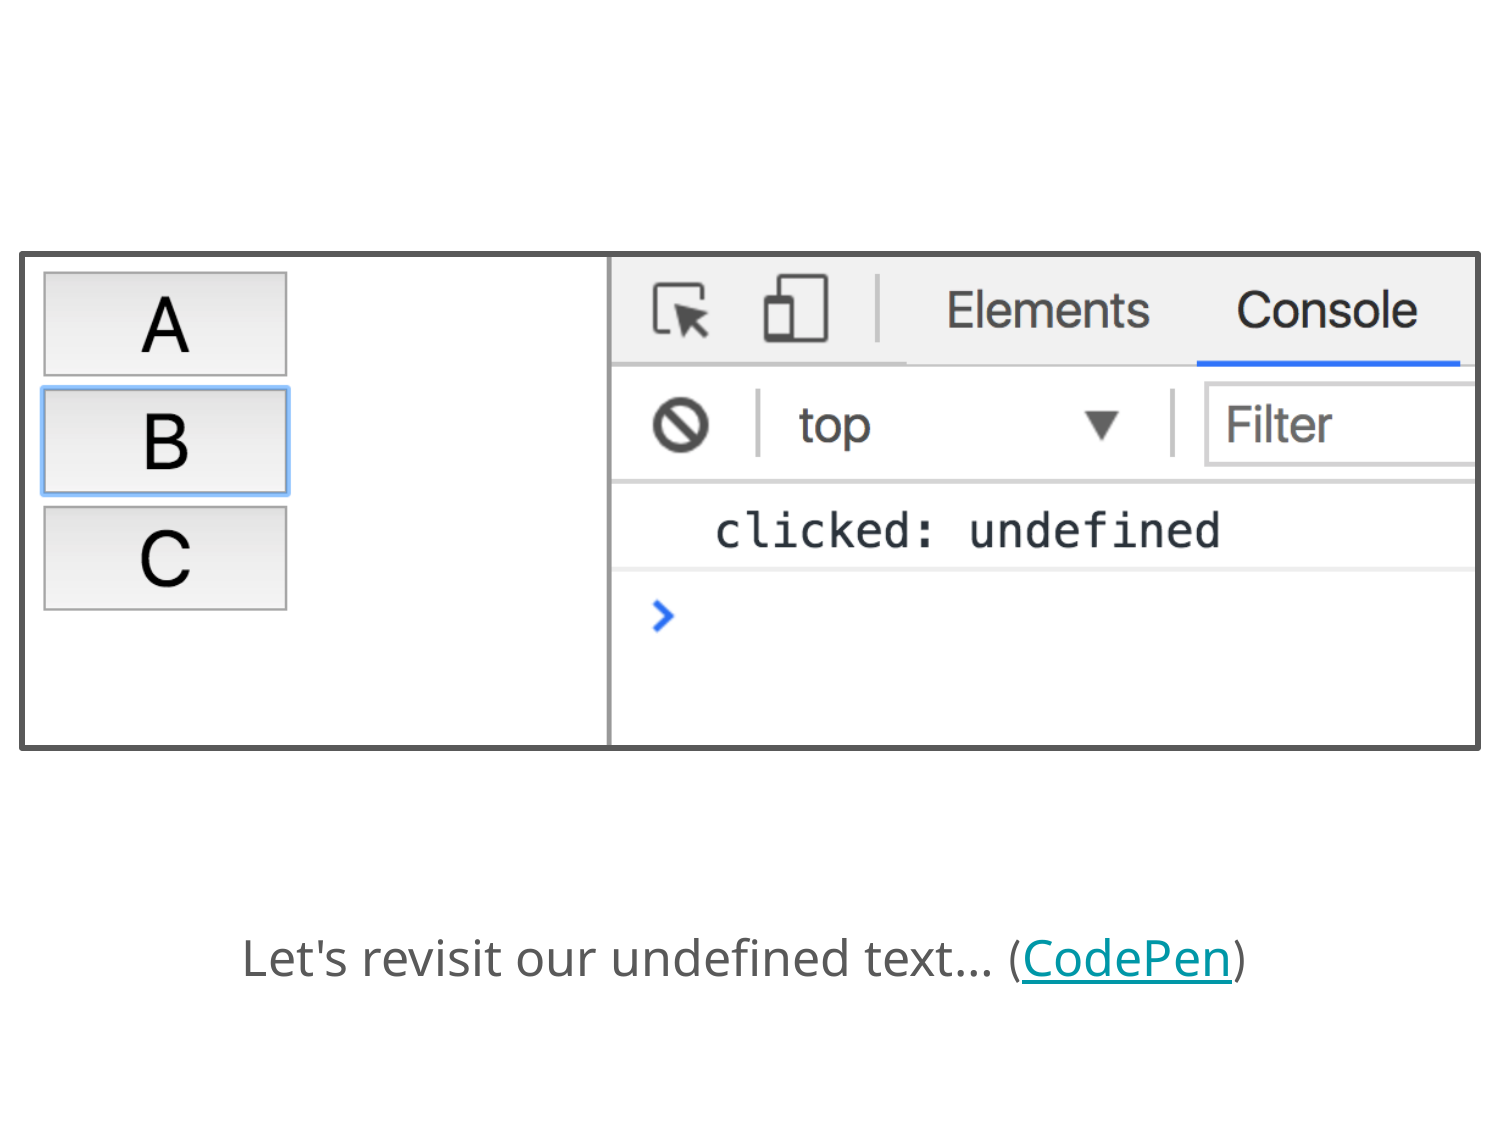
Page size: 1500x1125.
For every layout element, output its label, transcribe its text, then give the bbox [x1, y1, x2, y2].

picture [24, 257, 1475, 745]
list Let's revisit our undefined text… (CodePen) [226, 901, 1333, 1095]
